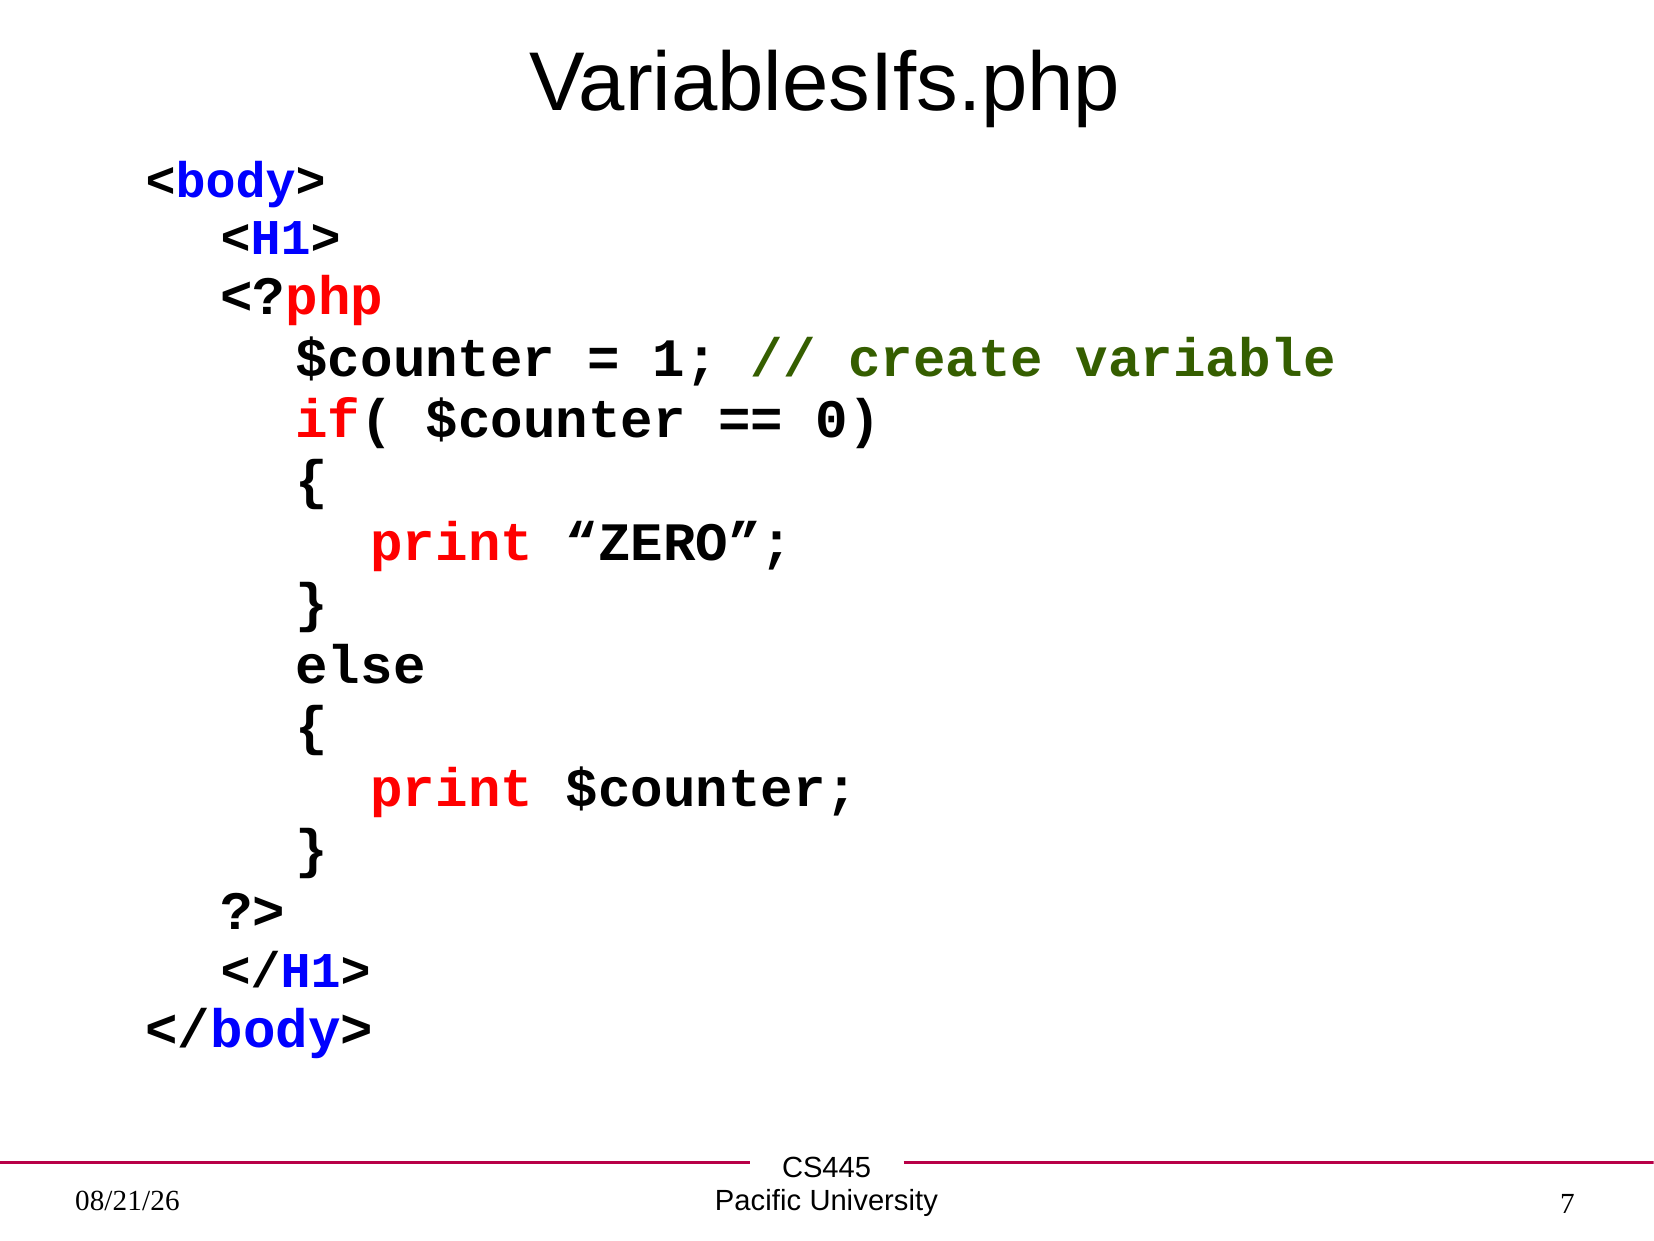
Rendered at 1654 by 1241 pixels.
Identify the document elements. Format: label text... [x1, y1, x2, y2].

title VariablesIfs.php [80, 35, 1570, 129]
list <body> <H1> <?php $counter = 1; // create variable if( $counter == 0) { print “ZERO”; } else { print $counter; } ?> </H1> </body> [74, 99, 1563, 1064]
